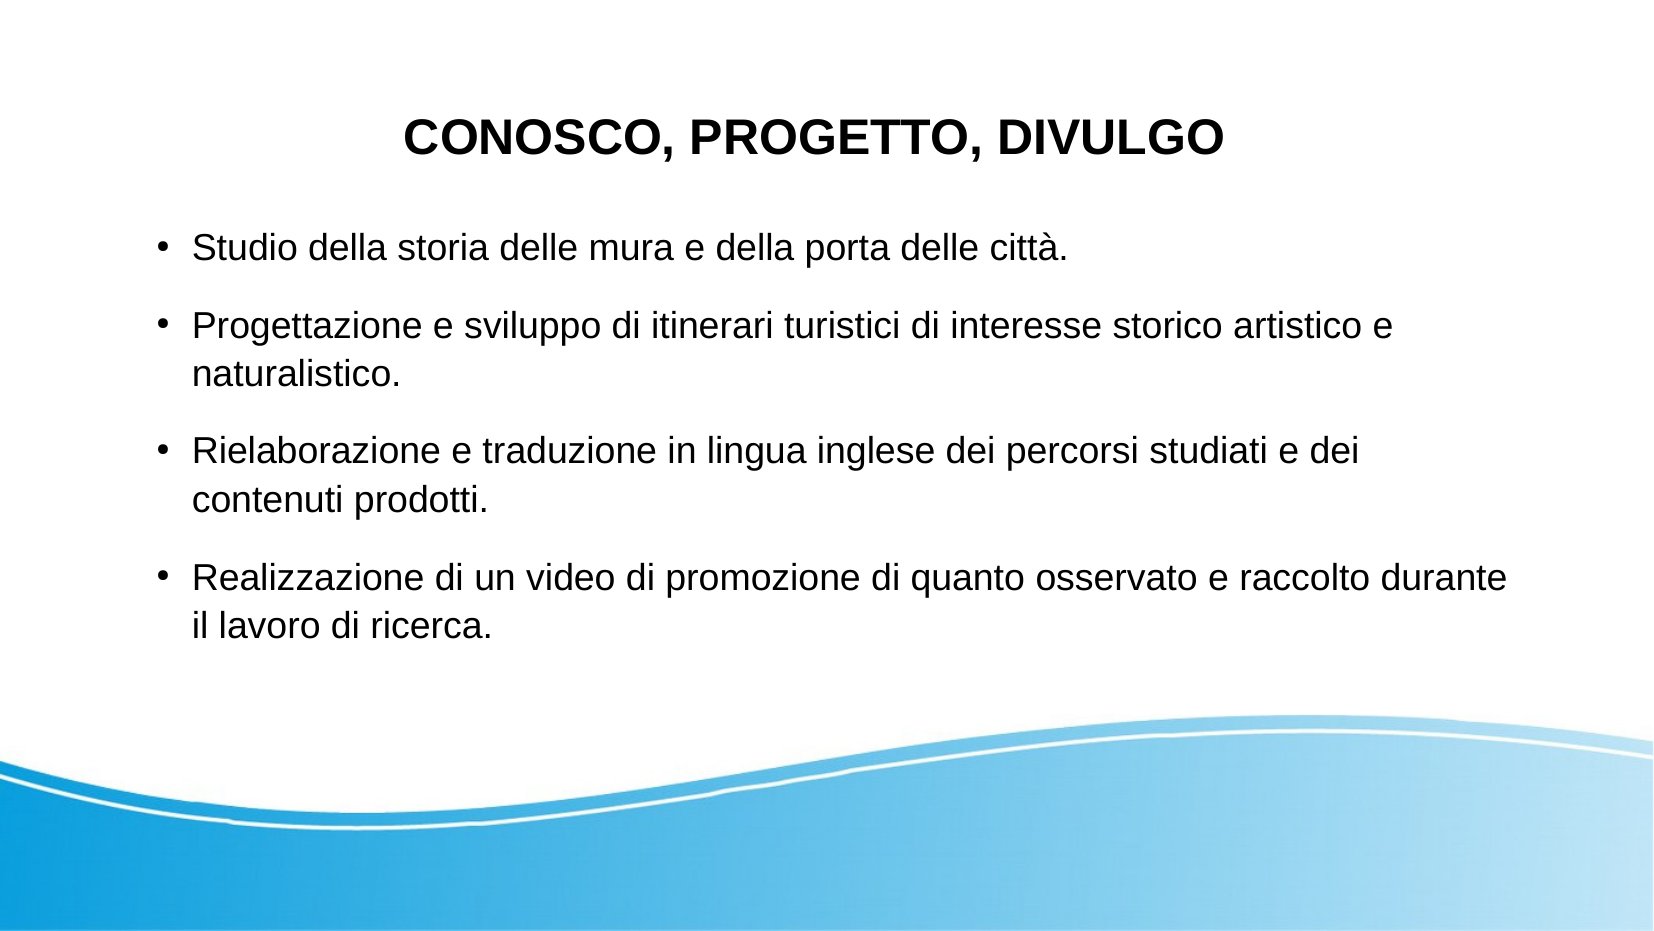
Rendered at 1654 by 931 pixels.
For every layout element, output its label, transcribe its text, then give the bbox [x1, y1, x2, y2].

text_box Studio della storia delle mura e della porta delle città. Progettazione e sviluppo di itinerari turistici di interesse storico artistico e naturalistico. Rielaborazione e traduzione in lingua inglese dei percorsi studiati e dei contenuti prodotti. Realizzazione di un video di promozione di quanto osservato e raccolto durante il lavoro di ricerca. [141, 212, 1524, 686]
title CONOSCO, PROGETTO, DIVULGO [70, 59, 1559, 215]
picture [0, 714, 1654, 931]
